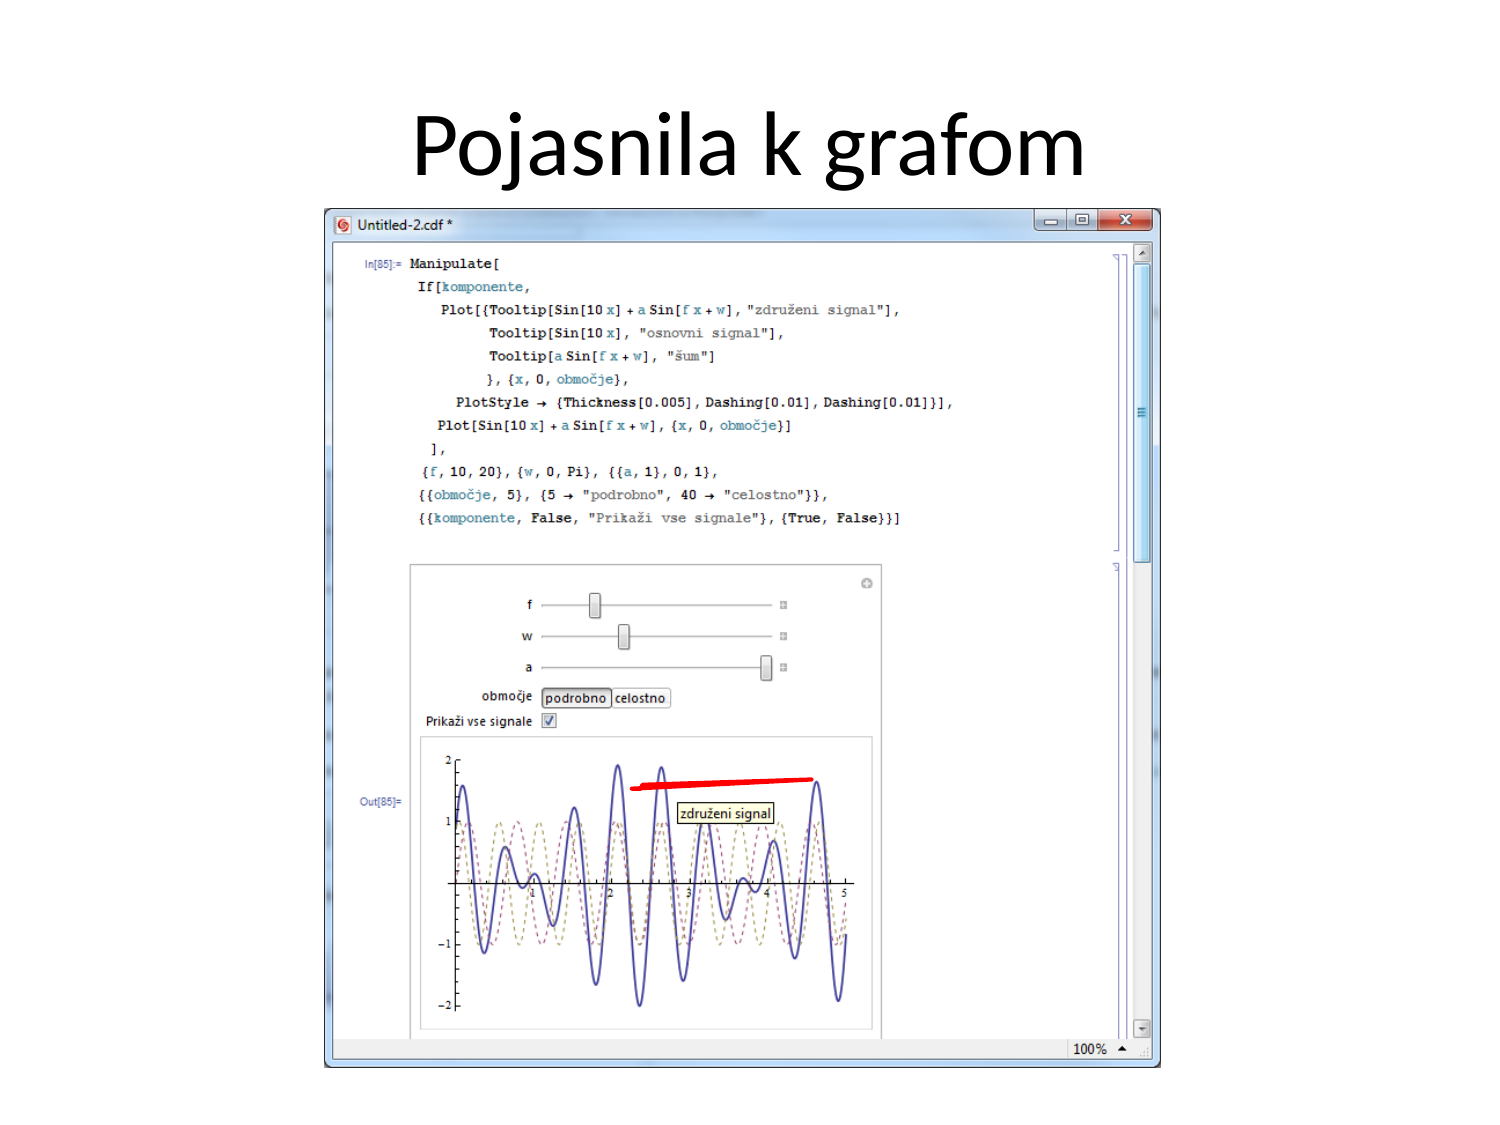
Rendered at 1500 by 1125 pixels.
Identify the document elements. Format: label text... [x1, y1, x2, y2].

title Pojasnila k grafom [75, 45, 1425, 233]
picture [324, 208, 1161, 1068]
